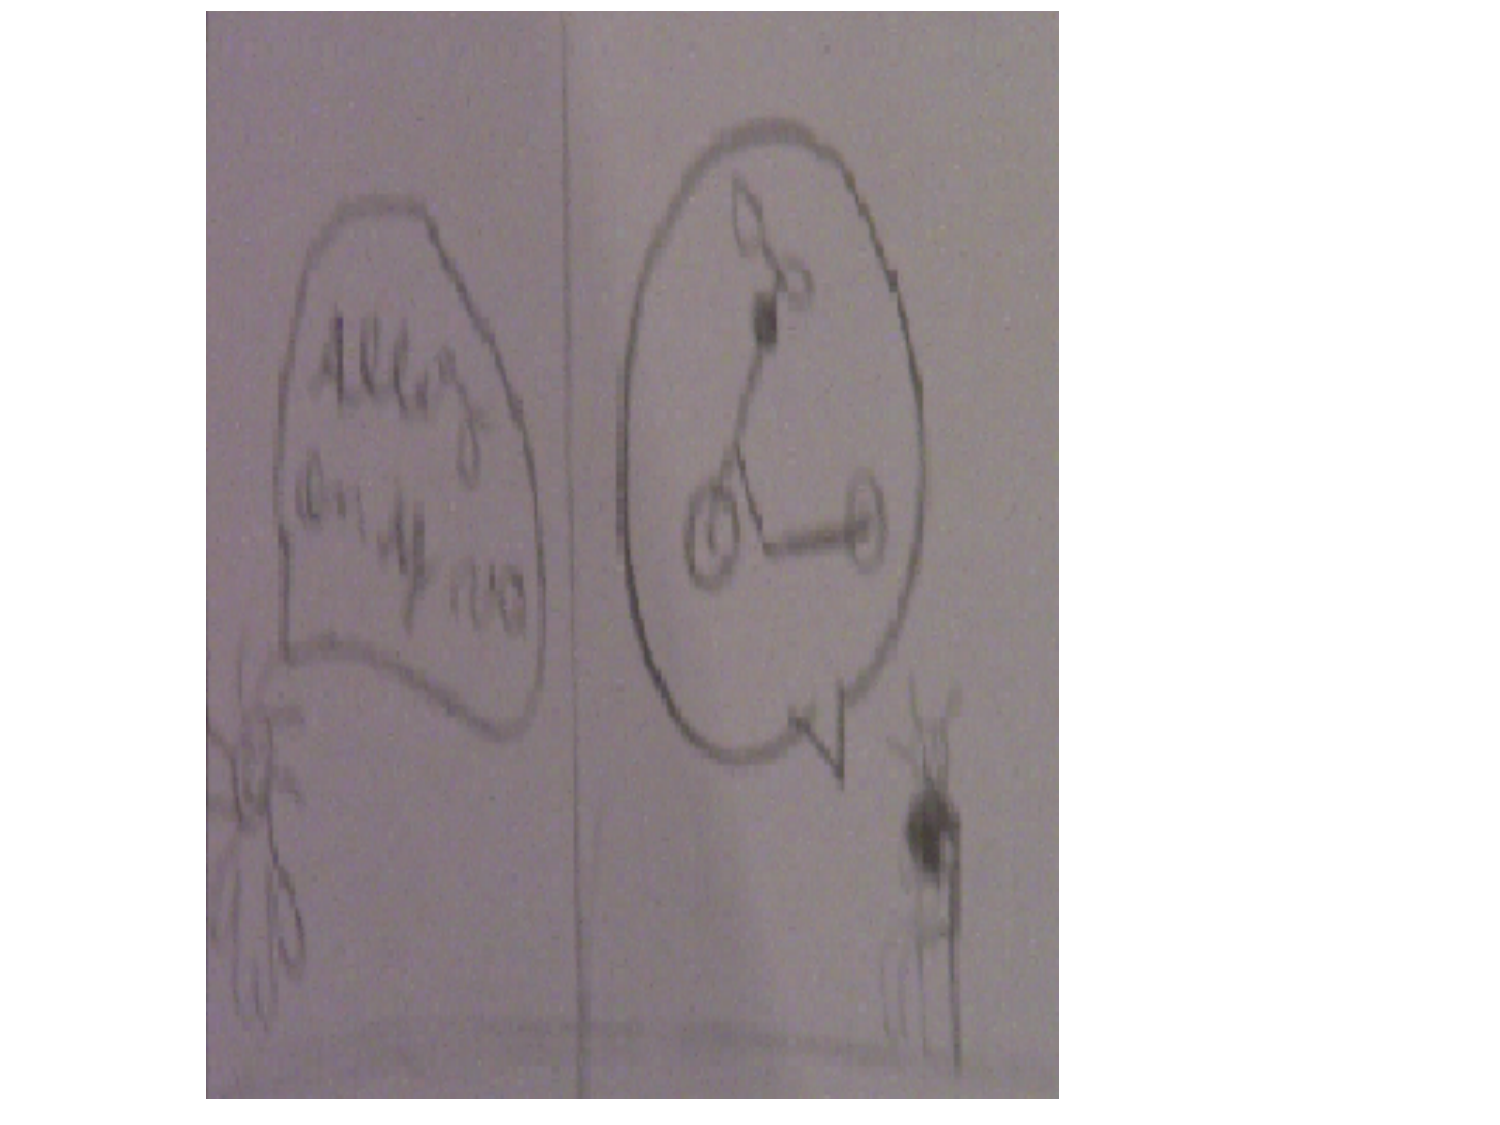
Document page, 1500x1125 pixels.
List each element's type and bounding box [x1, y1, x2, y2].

picture [206, 11, 1059, 1099]
